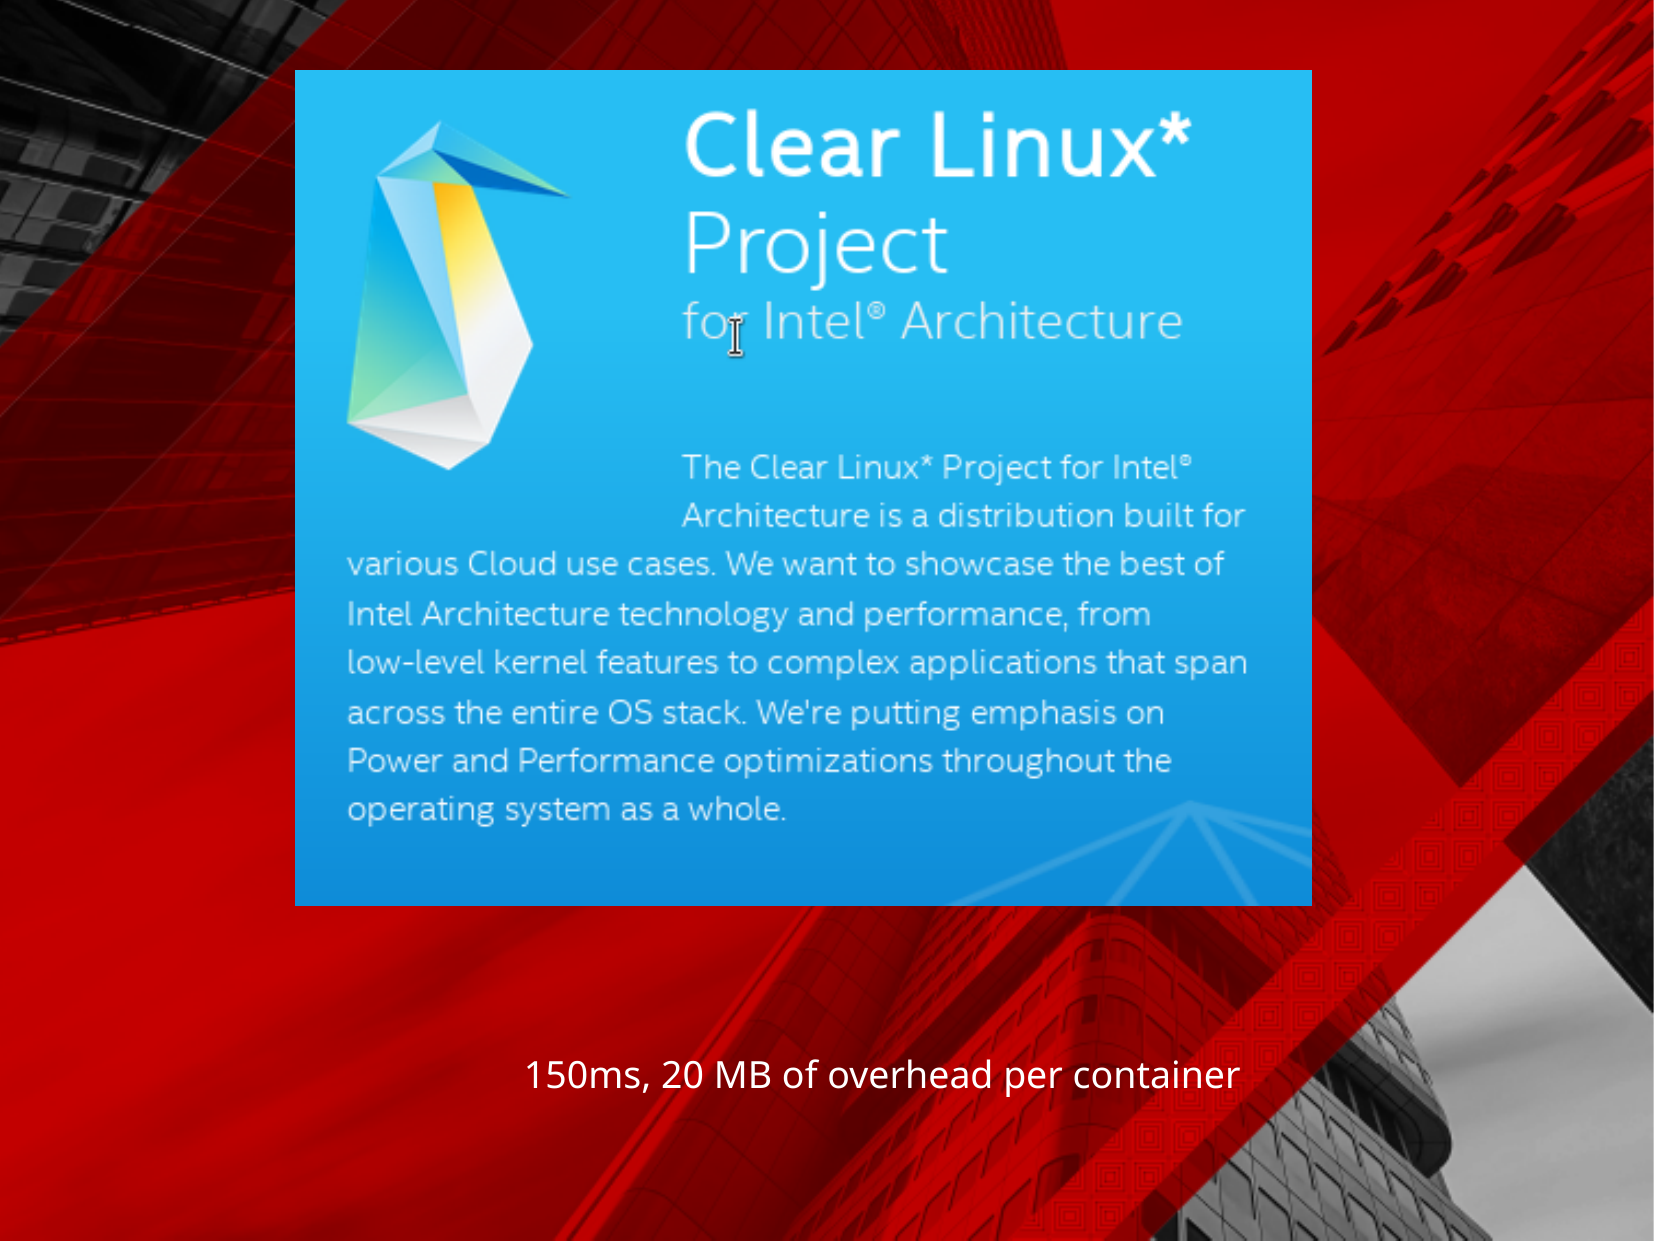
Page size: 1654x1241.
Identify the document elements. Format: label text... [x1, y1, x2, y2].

picture [0, 0, 1654, 1241]
text_box 150ms, 20 MB of overhead per container [509, 1041, 1227, 1105]
